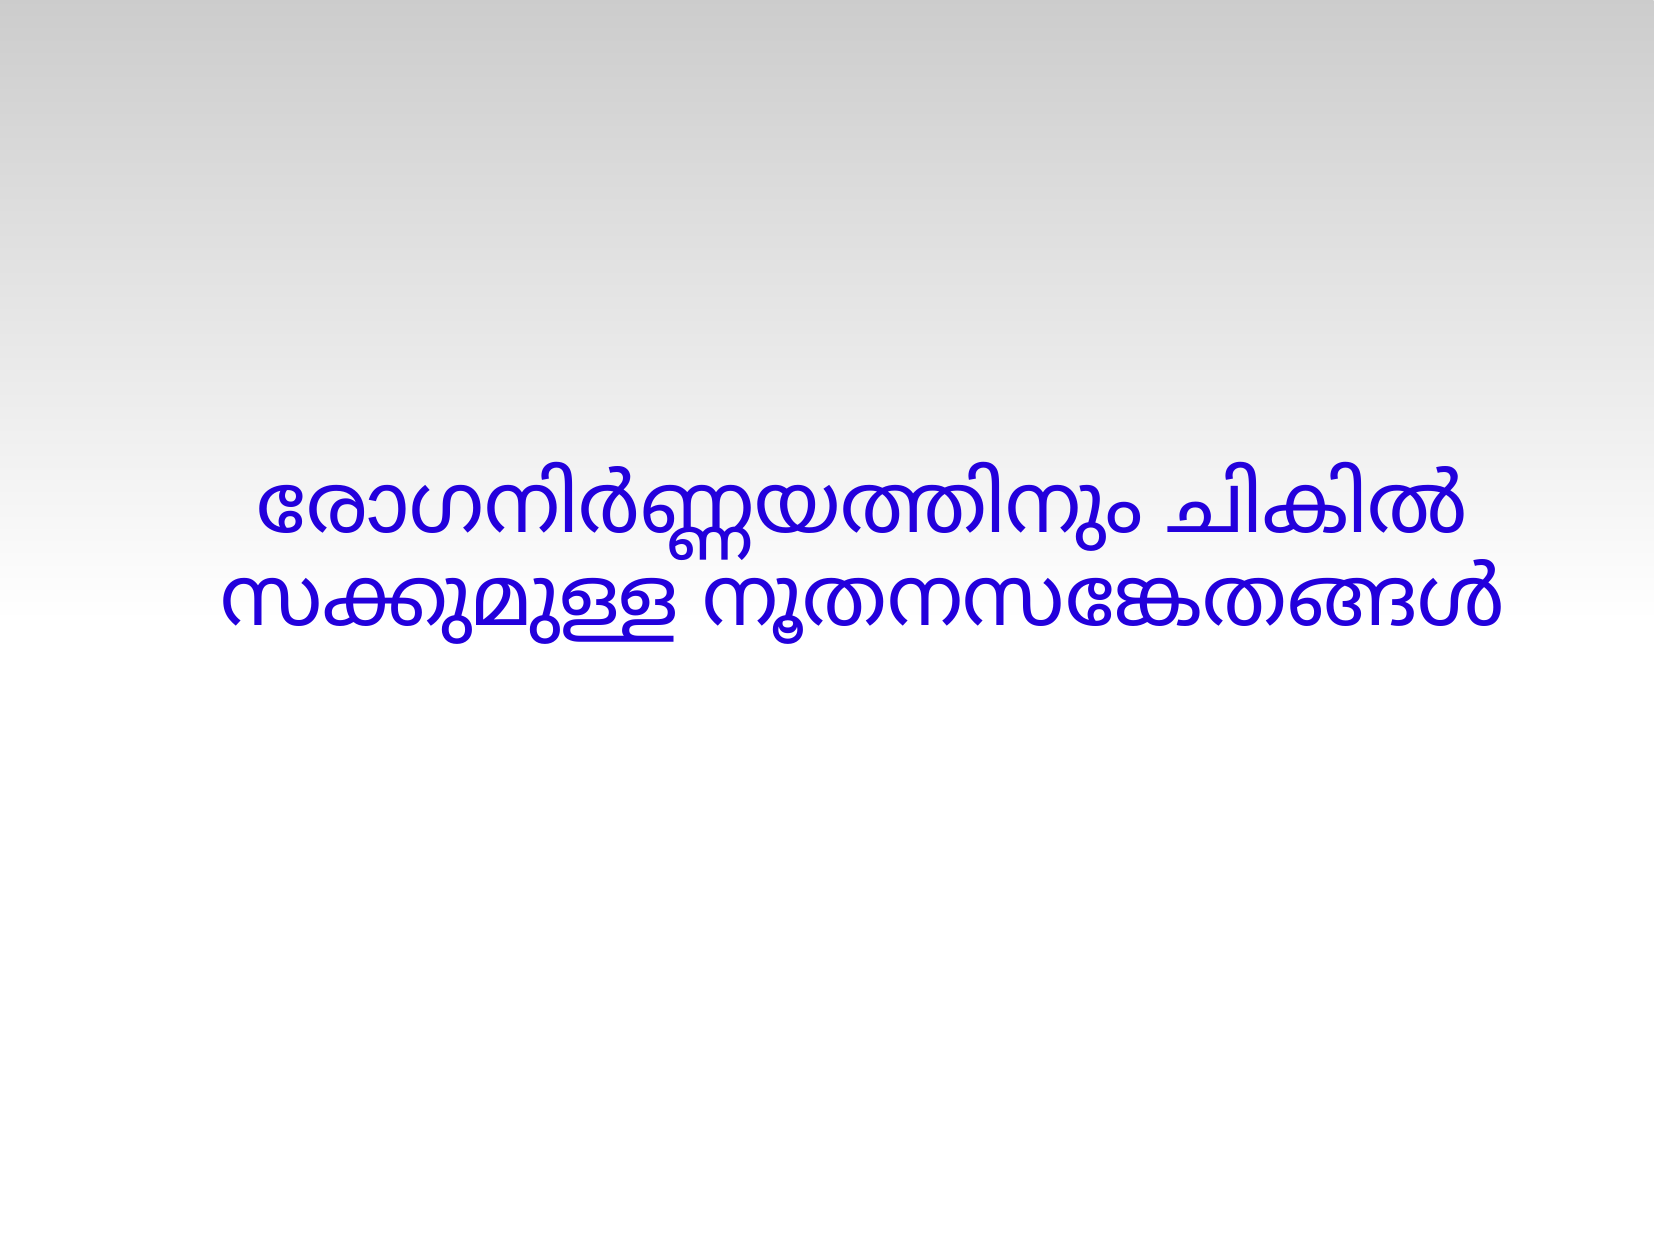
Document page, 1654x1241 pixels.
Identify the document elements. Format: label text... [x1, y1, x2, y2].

text_box രോഗനിര്‍ണ്ണയത്തിനും ചികില്‍സക്കുമുള്ള നൂതനസങ്കേതങ്ങള്‍ [150, 450, 1576, 651]
